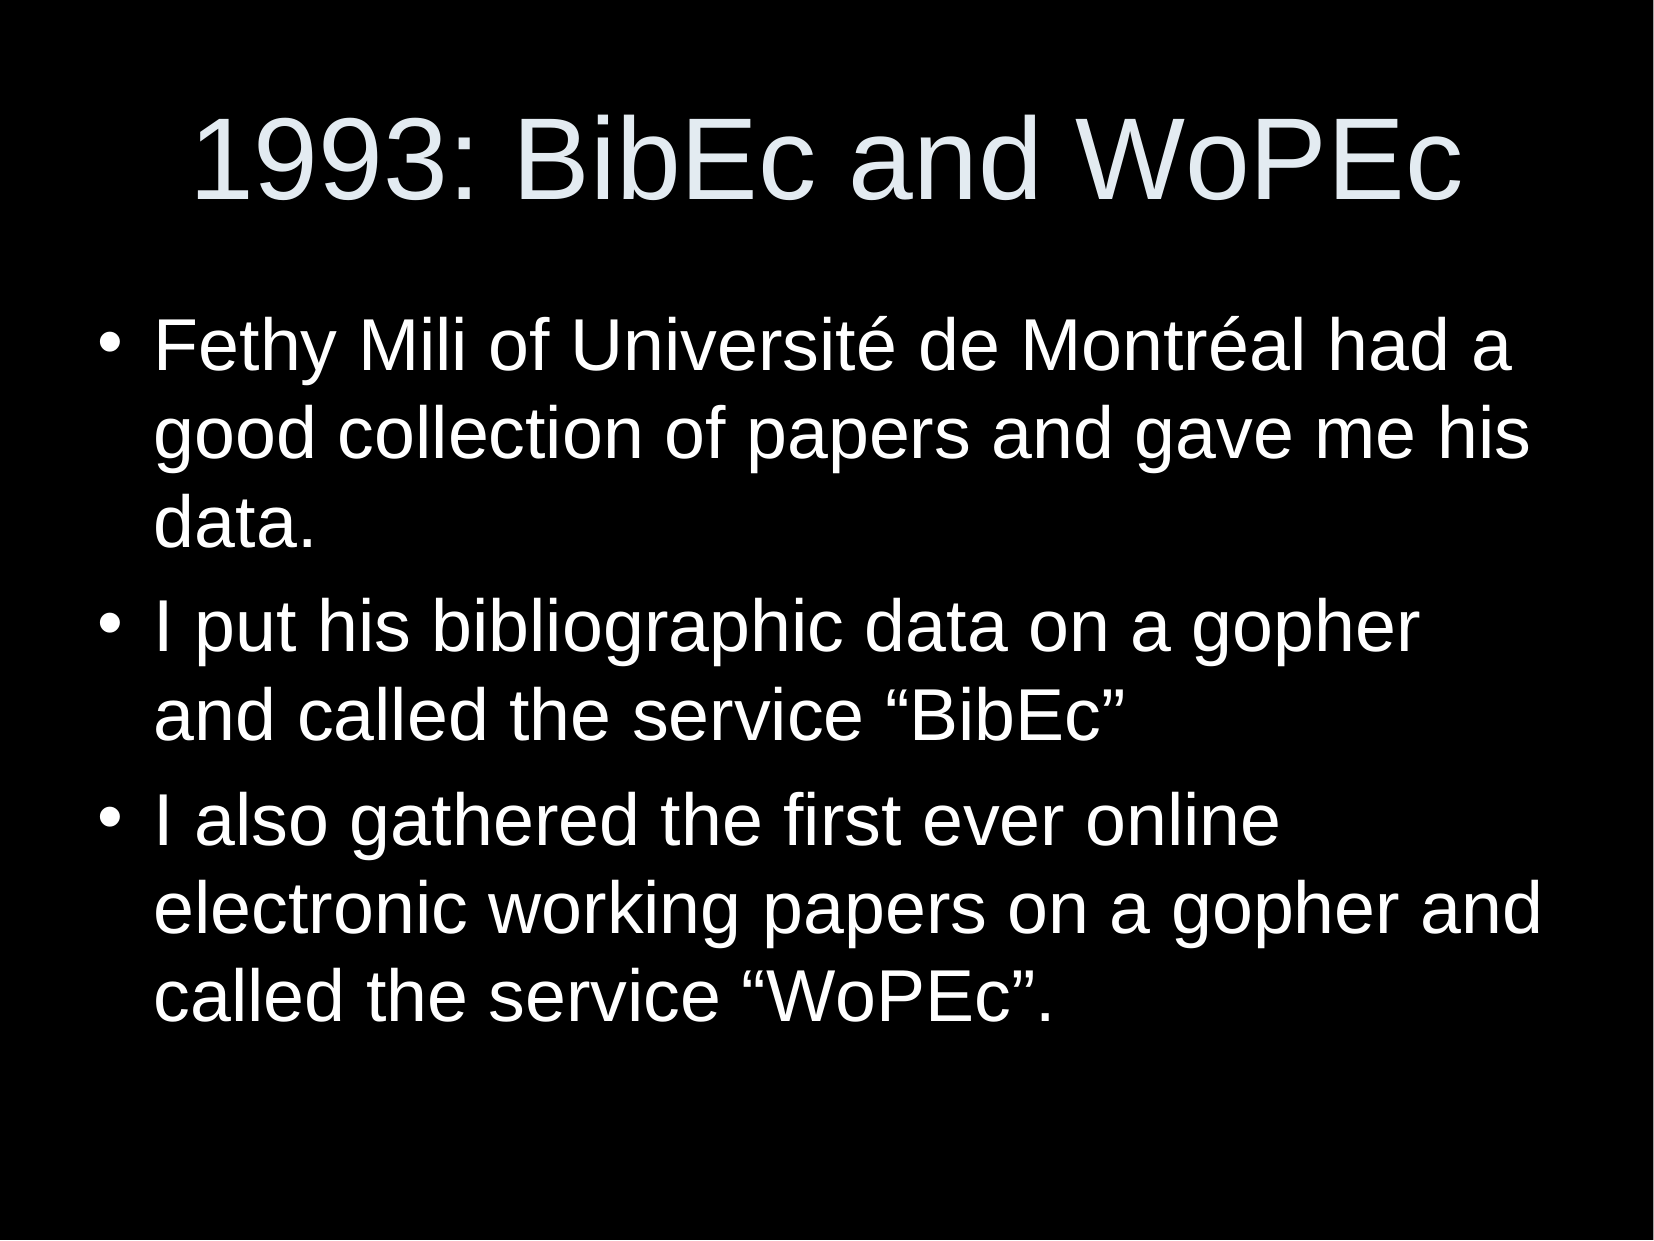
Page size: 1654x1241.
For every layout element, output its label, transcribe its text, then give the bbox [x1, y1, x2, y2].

list Fethy Mili of Université de Montréal had a good collection of papers and gave me his data. I put his bibliographic data on a gopher and called the service “BibEc” I also gathered the first ever online electronic working papers on a gopher and called the service “WoPEc”. [82, 289, 1571, 1108]
title 1993: BibEc and WoPEc [82, 49, 1571, 257]
